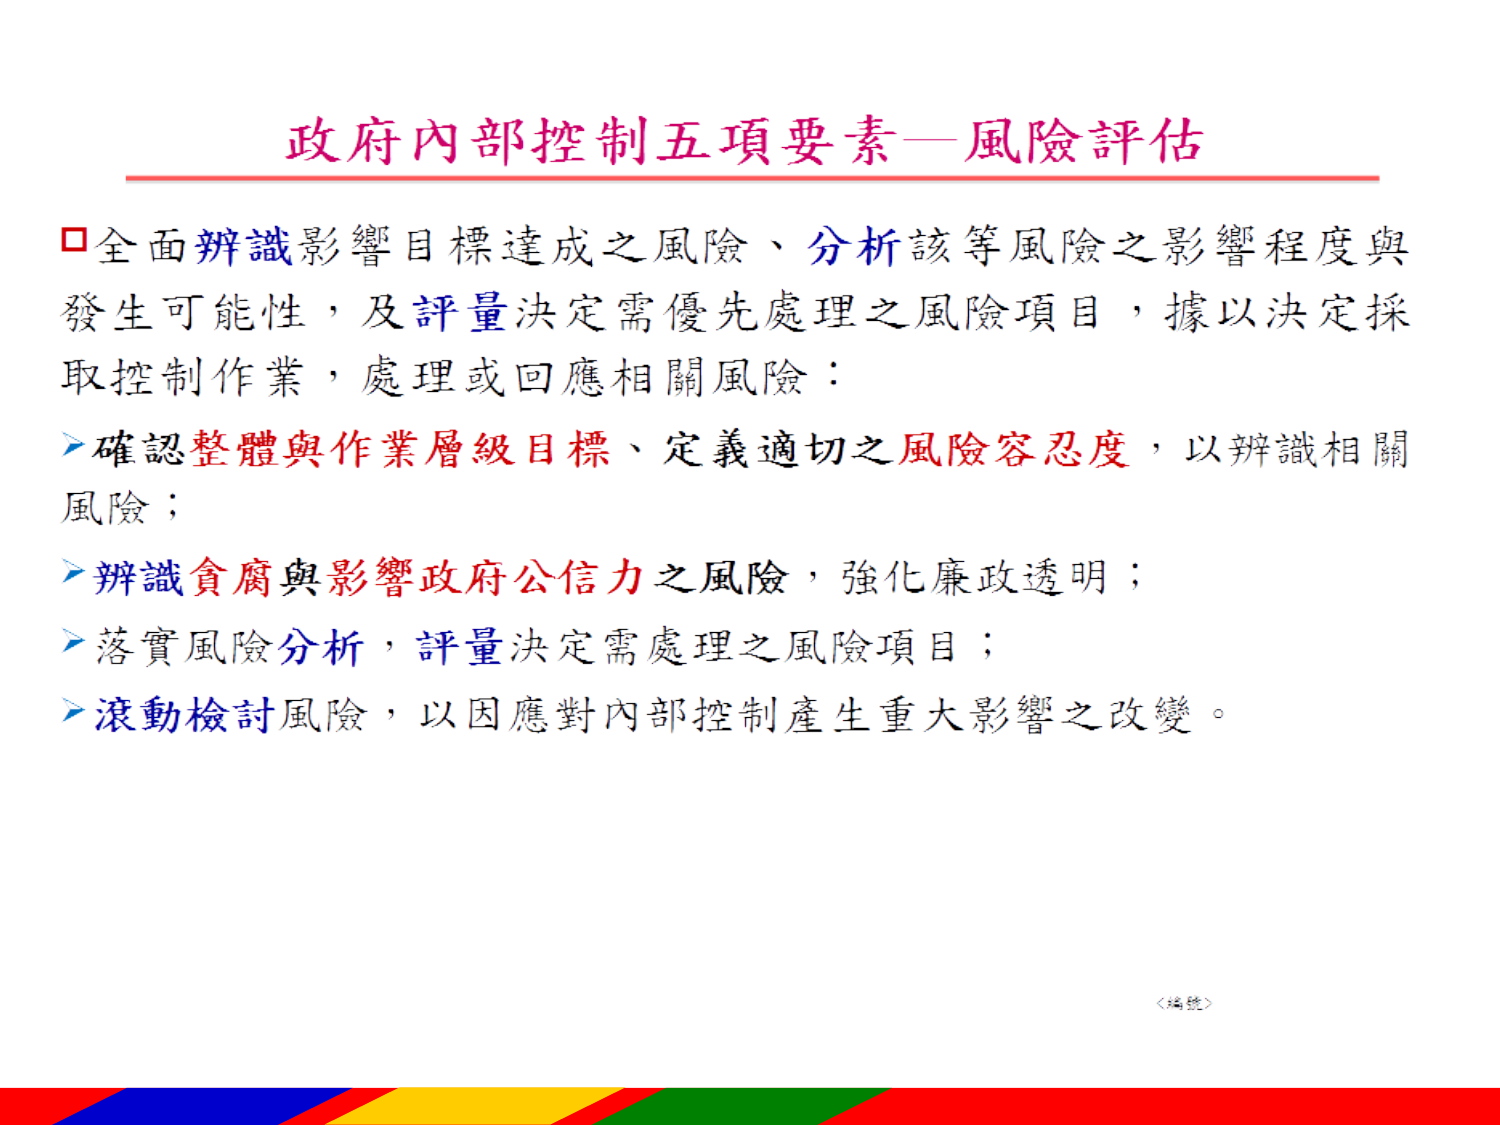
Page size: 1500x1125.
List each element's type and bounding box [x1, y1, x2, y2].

picture [52, 113, 1430, 1012]
